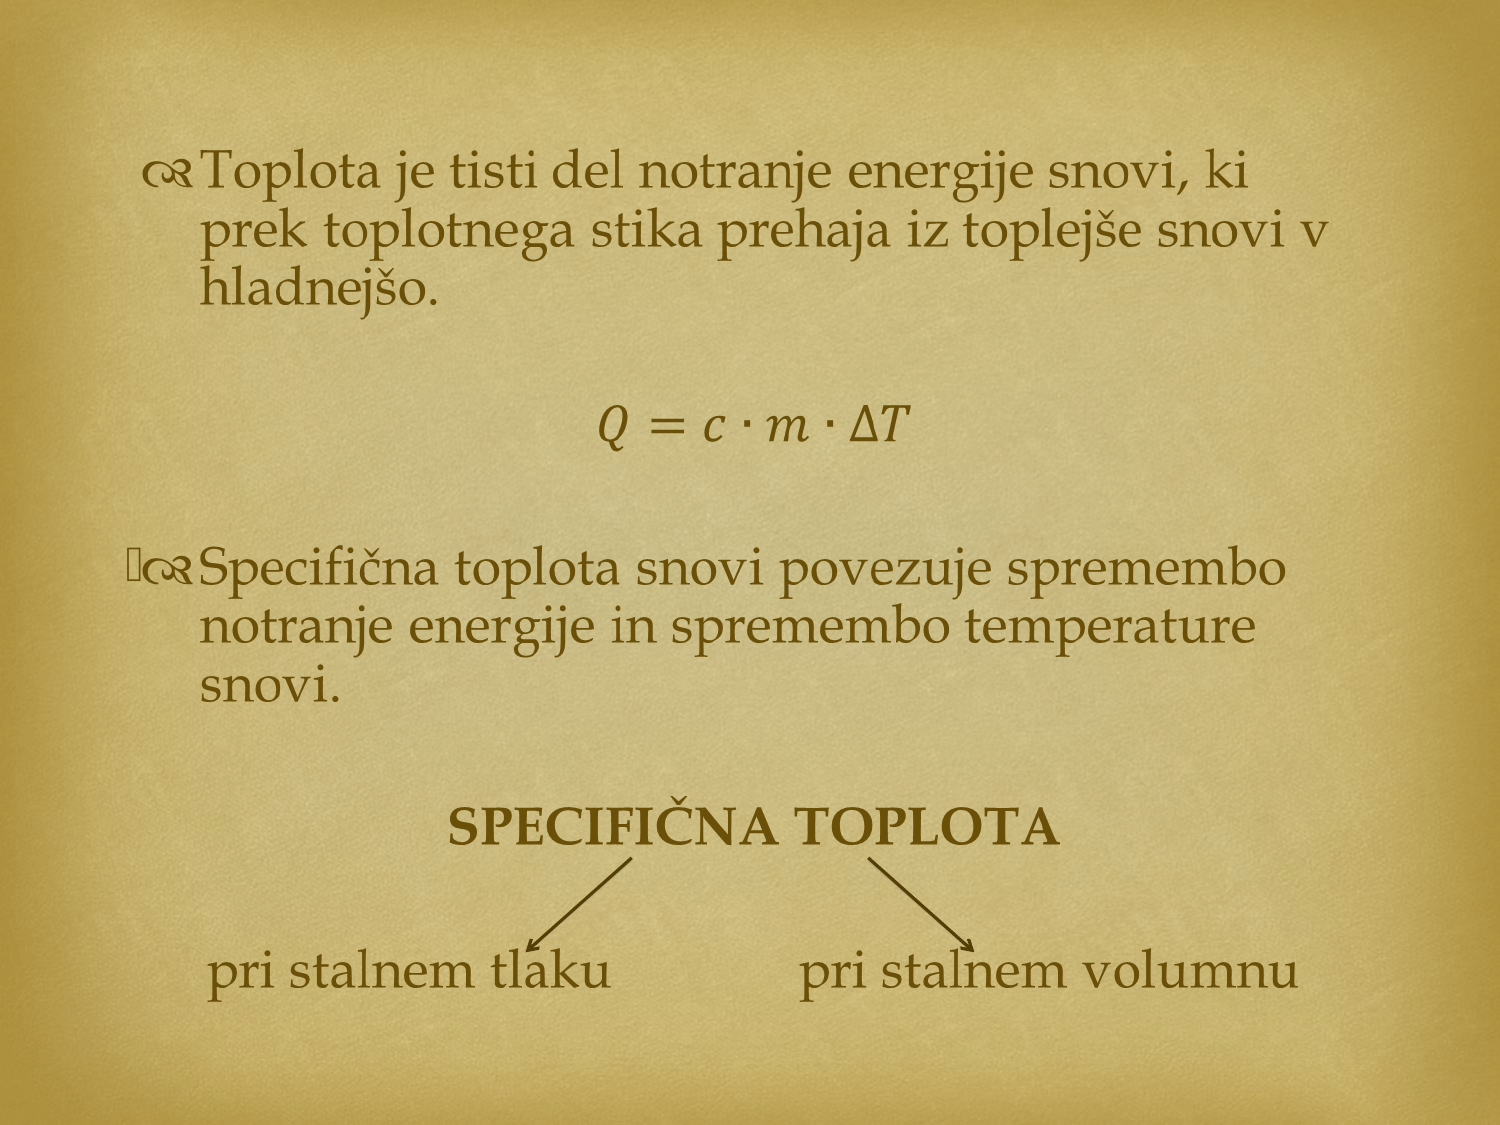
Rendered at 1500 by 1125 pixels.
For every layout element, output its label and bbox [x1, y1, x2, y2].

list [110, 87, 1382, 1053]
